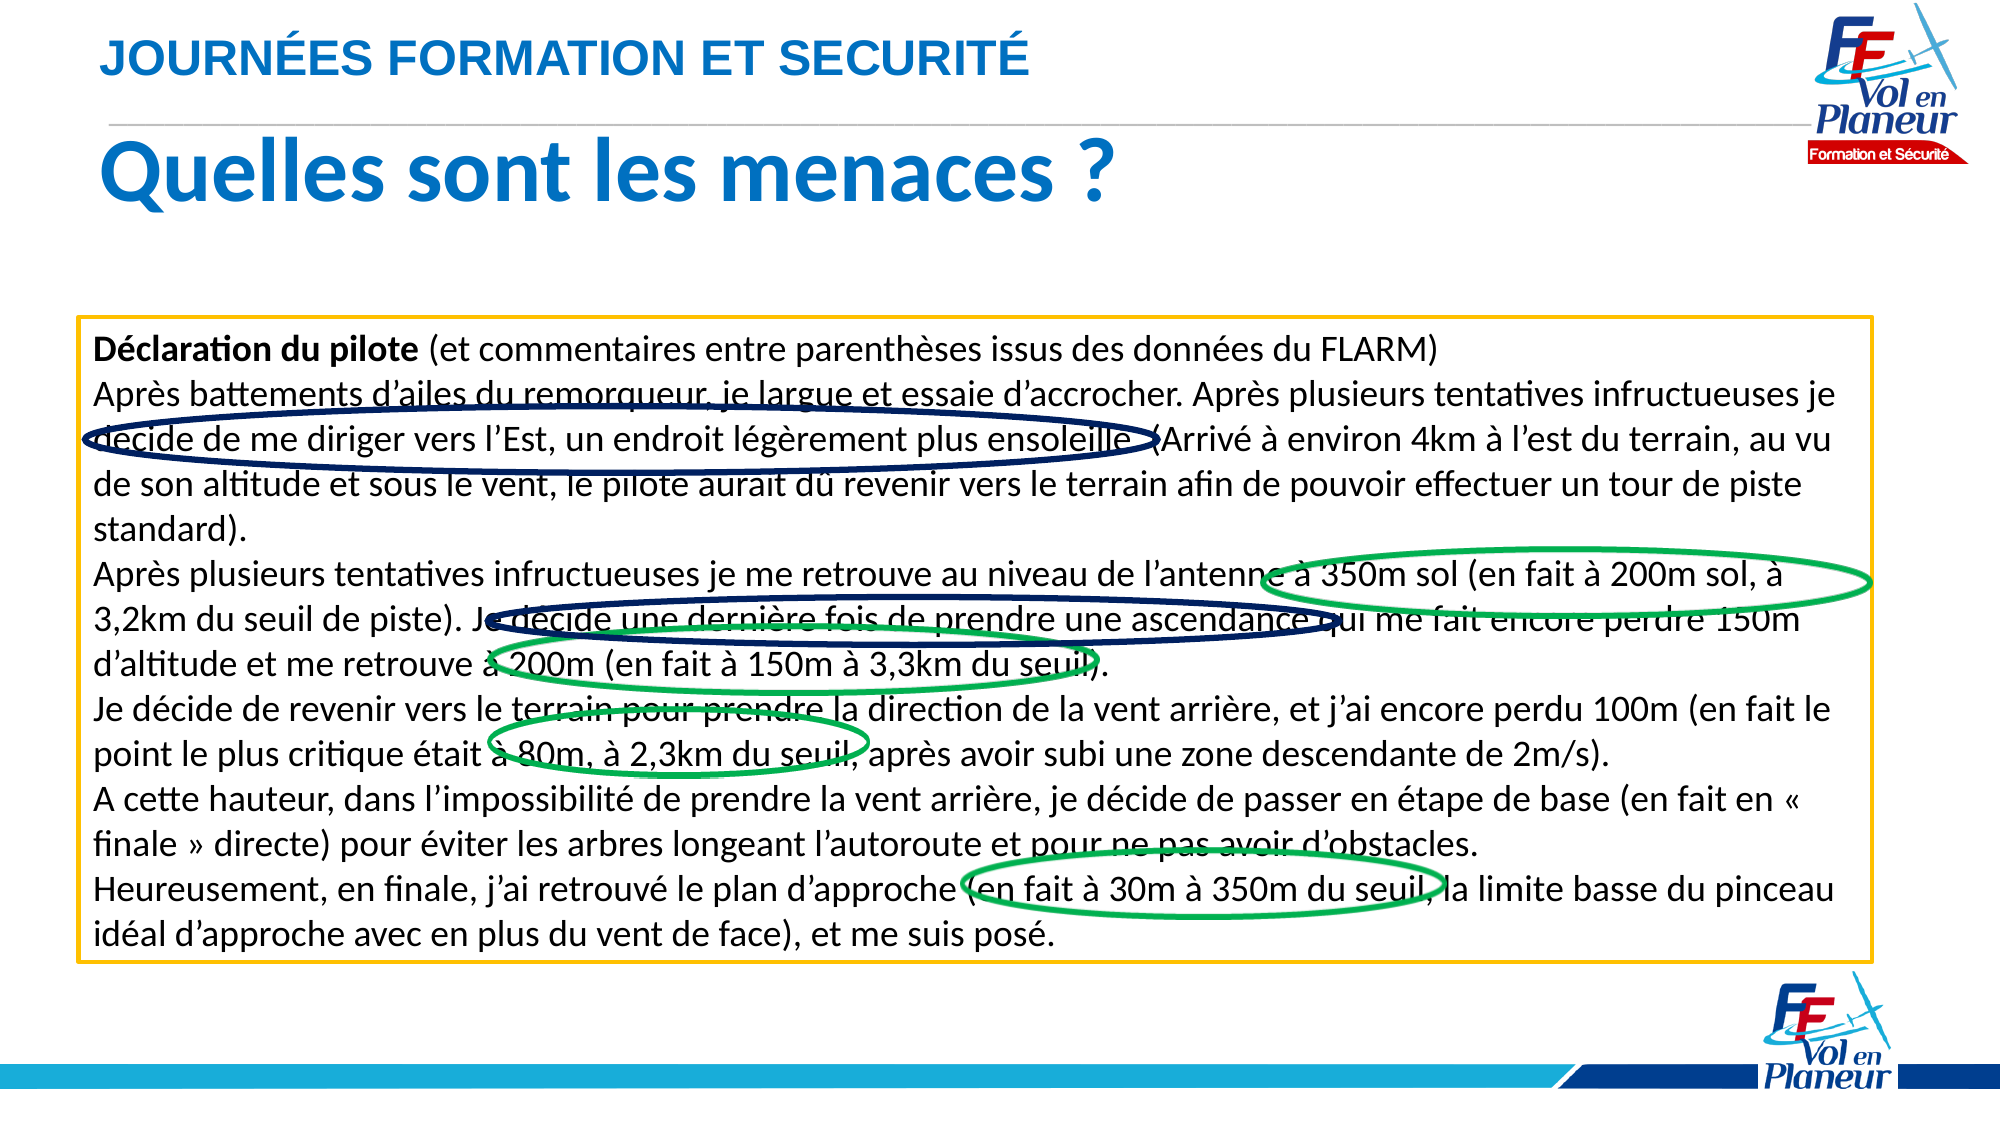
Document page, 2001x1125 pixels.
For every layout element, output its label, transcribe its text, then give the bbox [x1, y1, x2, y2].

picture [503, 623, 1100, 641]
list JOURNÉES FORMATION ET SECURITÉ [70, 24, 1547, 93]
picture [487, 706, 870, 779]
picture [960, 847, 1447, 920]
picture [1260, 546, 1873, 619]
picture [1759, 2, 2000, 165]
picture [0, 959, 2000, 1125]
picture [487, 626, 1100, 696]
text_box Quelles sont les menaces ? [84, 102, 1289, 227]
text_box Déclaration du pilote (et commentaires entre parenthèses issus des données du FLARM) Après battements d’ailes du remorqueur, je largue et essaie d’accrocher. Après plusieurs tentatives infructueuses je décide de me diriger vers l’Est, un endroit légèrement plus ensoleillé. (Arrivé à environ 4km à l’est du terrain, au vu de son altitude et sous le vent, le pilote aurait dû revenir vers le terrain afin de pouvoir effectuer un tour de piste standard). Après plusieurs tentatives infructueuses je me retrouve au niveau de l’antenne à 350m sol (en fait à 200m sol, à 3,2km du seuil de piste). Je décide une dernière fois de prendre une ascendance qui me fait encore perdre 150m d’altitude et me retrouve à 200m (en fait à 150m à 3,3km du seuil). Je décide de revenir vers le terrain pour prendre la direction de la vent arrière, et j’ai encore perdu 100m (en fait le point le plus critique était à 80m, à 2,3km du seuil, après avoir subi une zone descendante de 2m/s). A cette hauteur, dans l’impossibilité de prendre la vent arrière, je décide de passer en étape de base (en fait en « finale » directe) pour éviter les arbres longeant l’autoroute et pour ne pas avoir d’obstacles. Heureusement, en finale, j’ai retrouvé le plan d’approche (en fait à 30m à 350m du seuil, la limite basse du pinceau idéal d’approche avec en plus du vent de face), et me suis posé. [78, 317, 1873, 962]
picture [1260, 611, 1325, 619]
